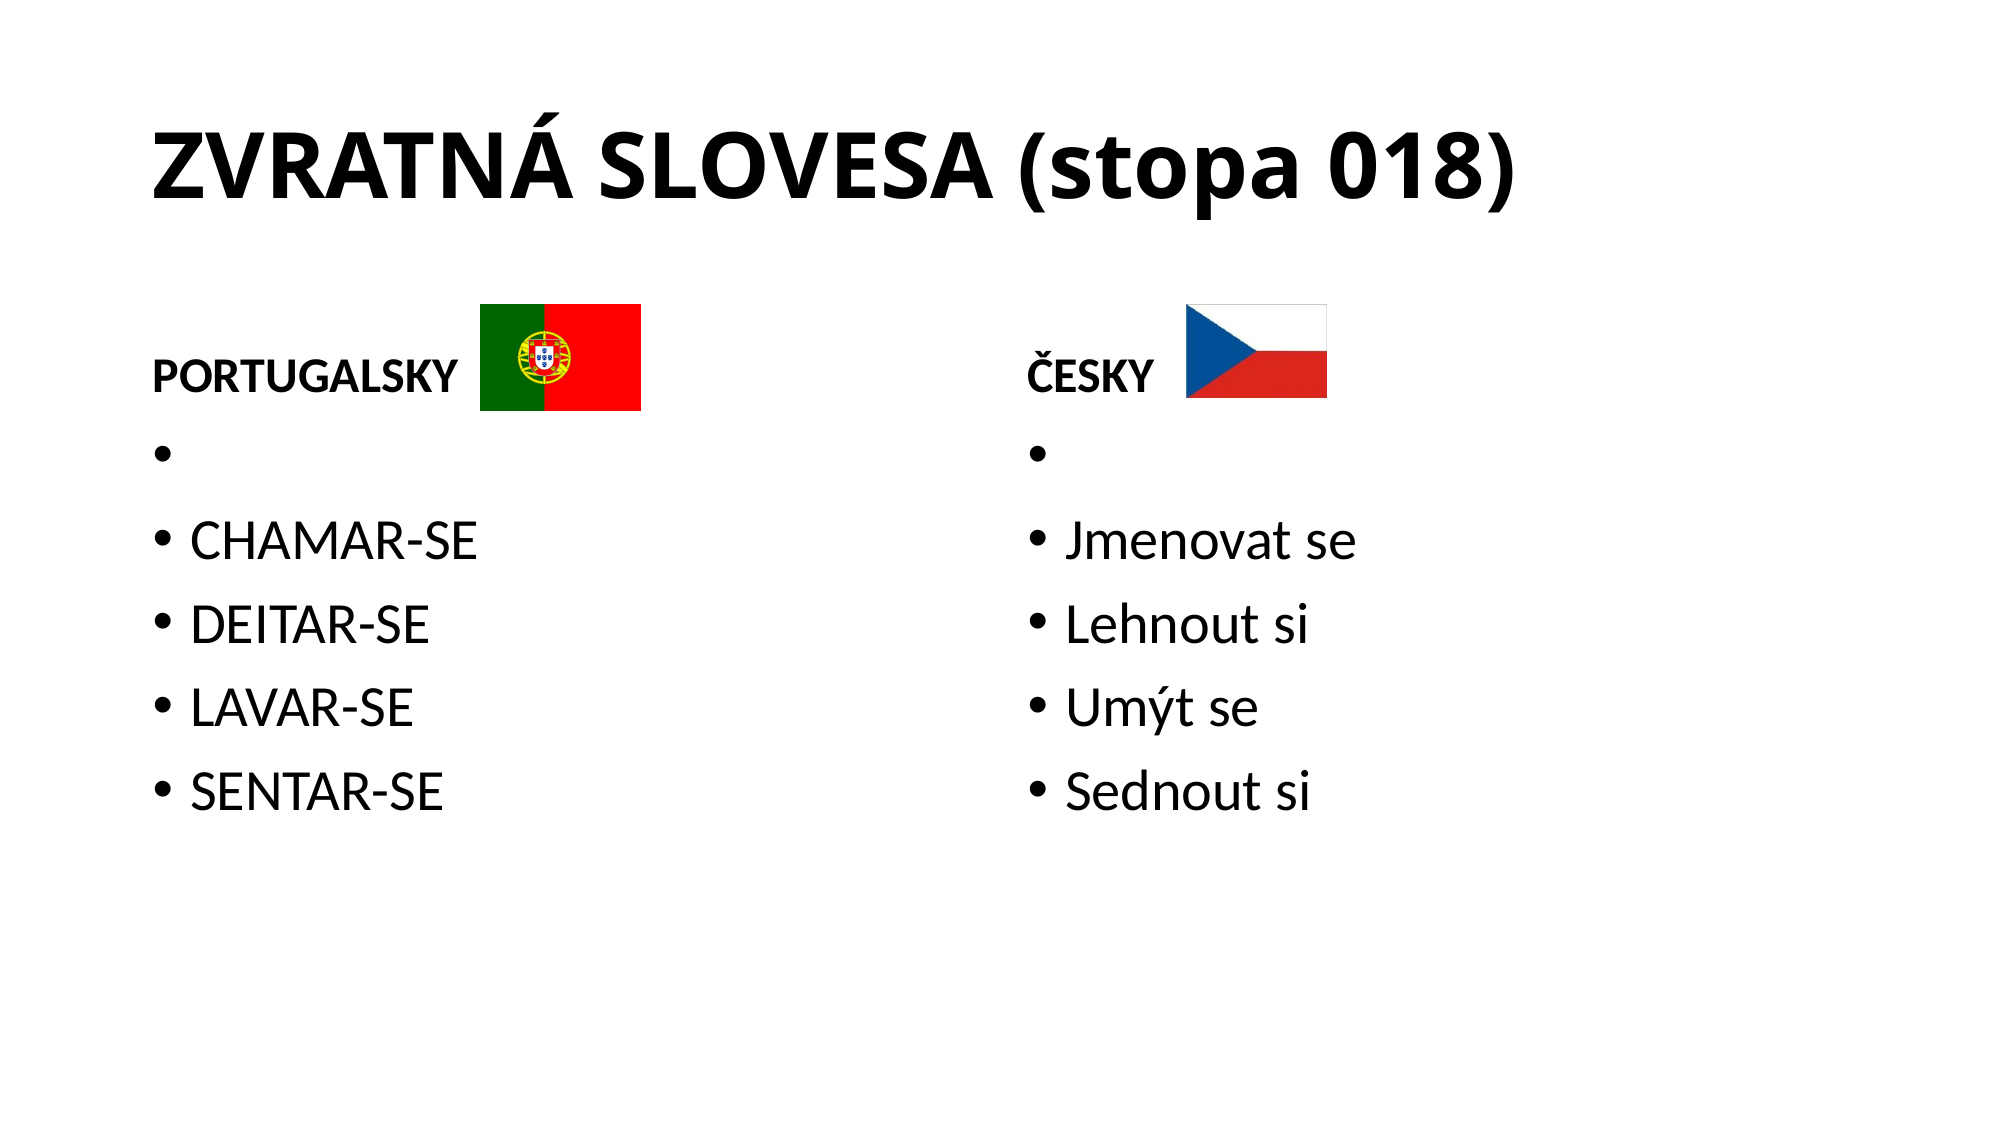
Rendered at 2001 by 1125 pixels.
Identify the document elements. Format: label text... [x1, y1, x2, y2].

list CHAMAR-SE DEITAR-SE LAVAR-SE SENTAR-SE [137, 410, 984, 1016]
title ZVRATNÁ SLOVESA (stopa 018) [137, 59, 1863, 278]
list Jmenovat se Lehnout si Umýt se Sednout si [1012, 410, 1863, 1016]
picture [1186, 304, 1327, 398]
list ČESKY [1012, 275, 1863, 410]
picture [480, 304, 641, 410]
list PORTUGALSKY [137, 275, 984, 410]
